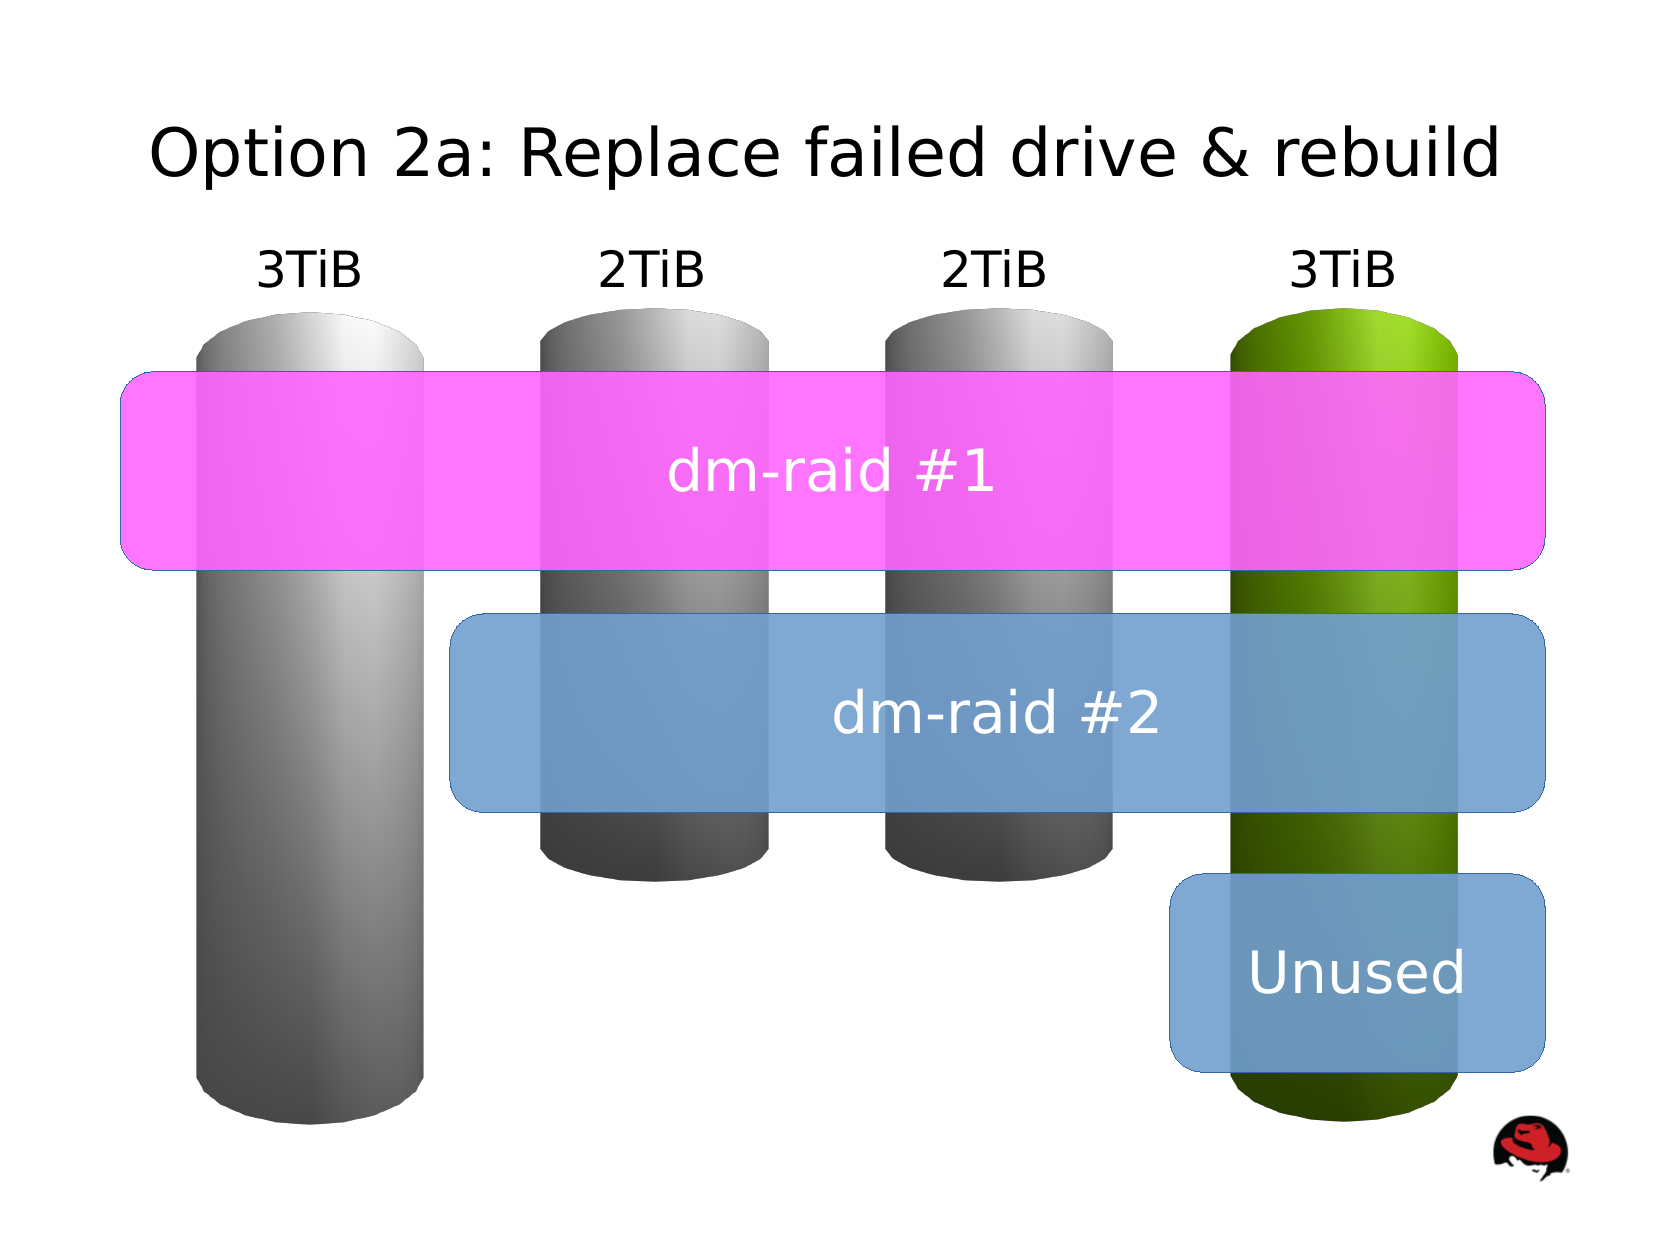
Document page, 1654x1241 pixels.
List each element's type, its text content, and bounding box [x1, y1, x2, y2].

title Option 2a: Replace failed drive & rebuild [82, 49, 1571, 257]
text_box dm-raid #2 [449, 613, 1546, 813]
picture [1492, 1113, 1576, 1191]
text_box 3TiB [240, 234, 379, 308]
text_box 2TiB [582, 234, 722, 308]
text_box 3TiB [1273, 234, 1413, 308]
text_box Unused [1169, 873, 1546, 1073]
text_box 2TiB [925, 234, 1064, 308]
text_box dm-raid #1 [120, 371, 1546, 571]
